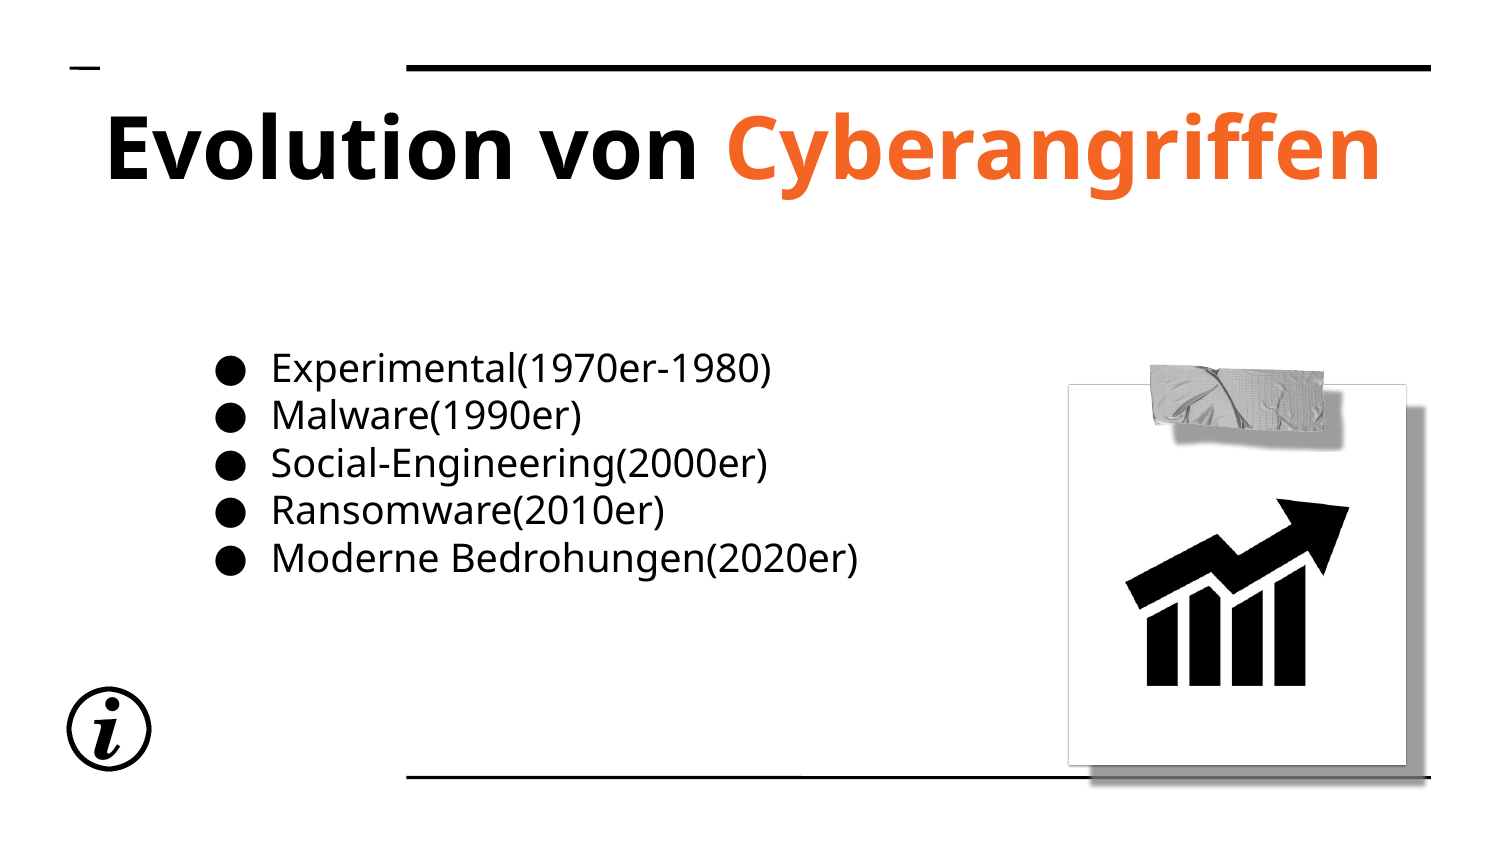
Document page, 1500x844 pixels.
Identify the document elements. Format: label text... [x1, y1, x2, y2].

picture [1055, 367, 1419, 780]
list Experimental(1970er-1980) Malware(1990er) Social-Engineering(2000er) Ransomware(2010er) Moderne Bedrohungen(2020er) [195, 211, 1233, 705]
title Evolution von Cyberangriffen [88, 76, 1455, 181]
picture [59, 679, 159, 780]
